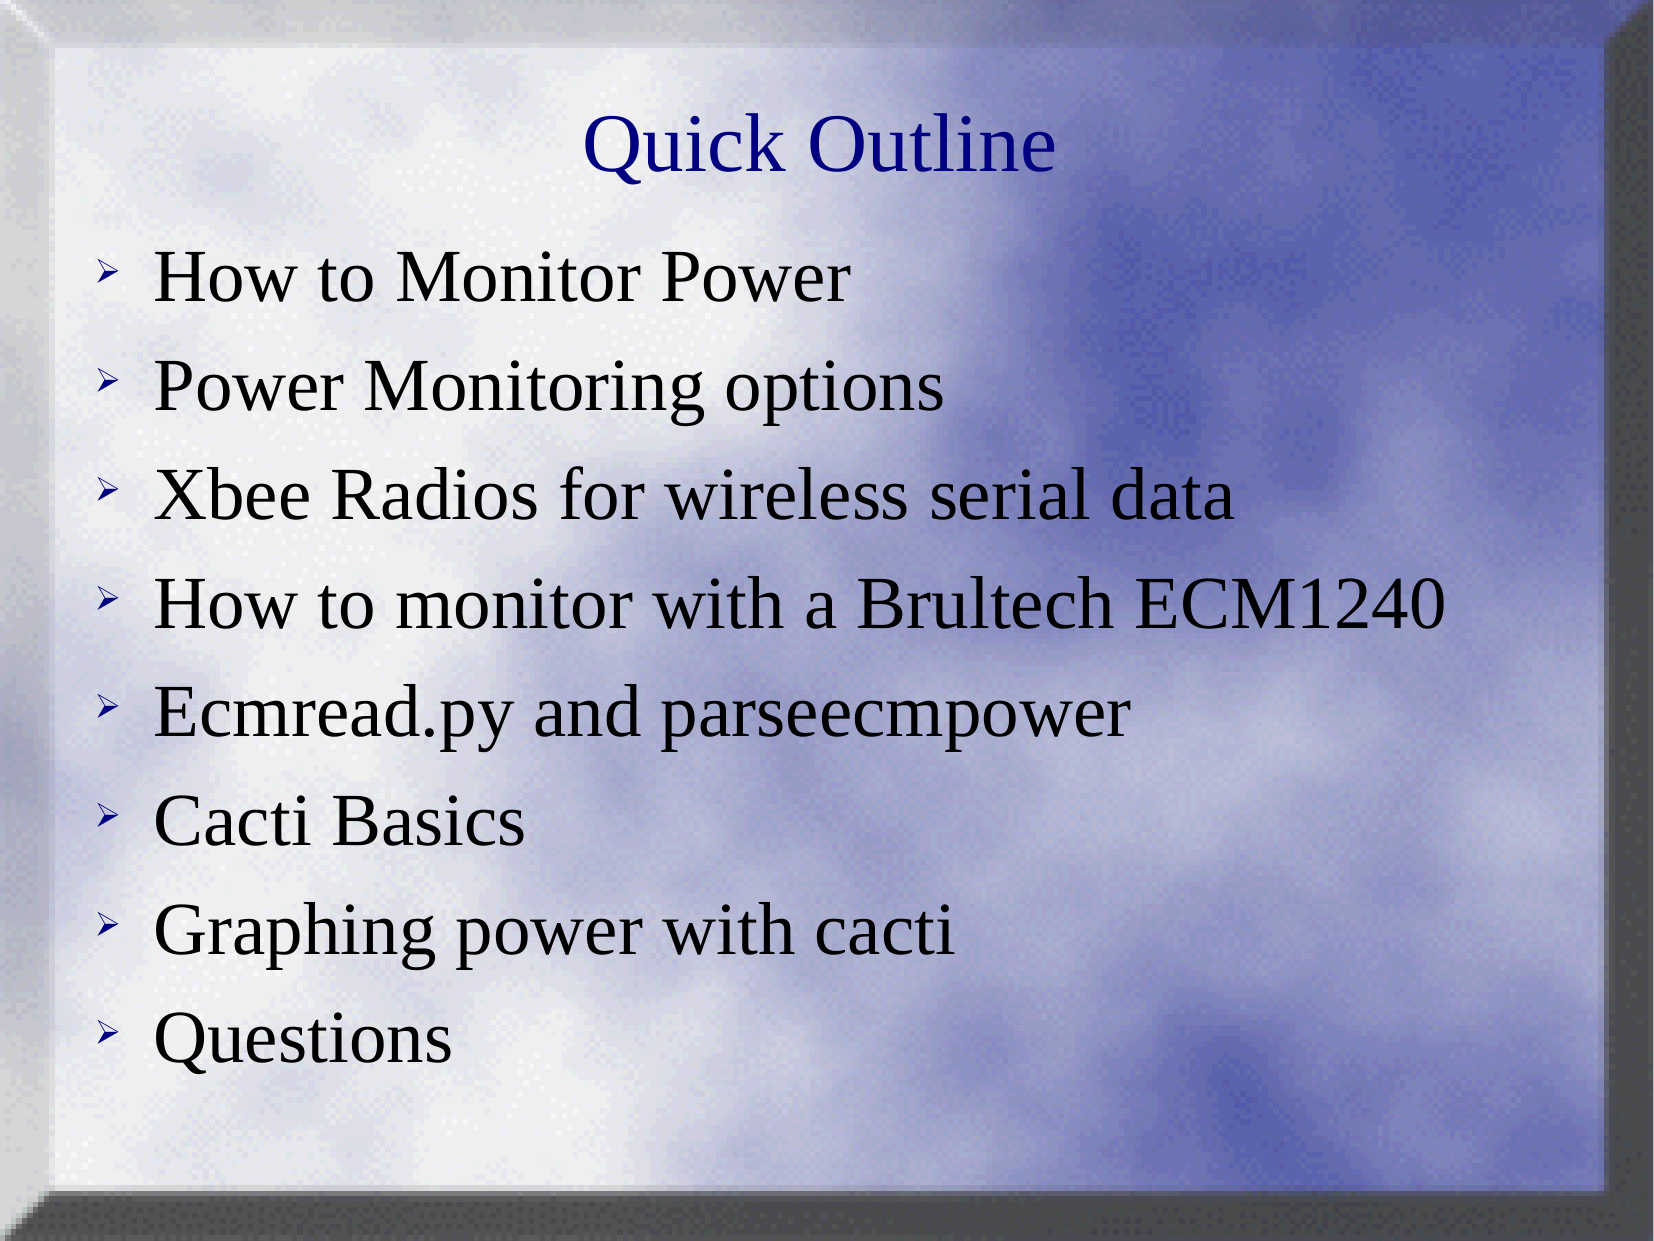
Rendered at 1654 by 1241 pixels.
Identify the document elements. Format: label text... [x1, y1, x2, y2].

picture [0, 0, 1654, 1241]
title Quick Outline [201, 89, 1440, 197]
list How to Monitor Power Power Monitoring options Xbee Radios for wireless serial data How to monitor with a Brultech ECM1240 Ecmread.py and parseecmpower Cacti Basics Graphing power with cacti Questions [94, 234, 1534, 1079]
